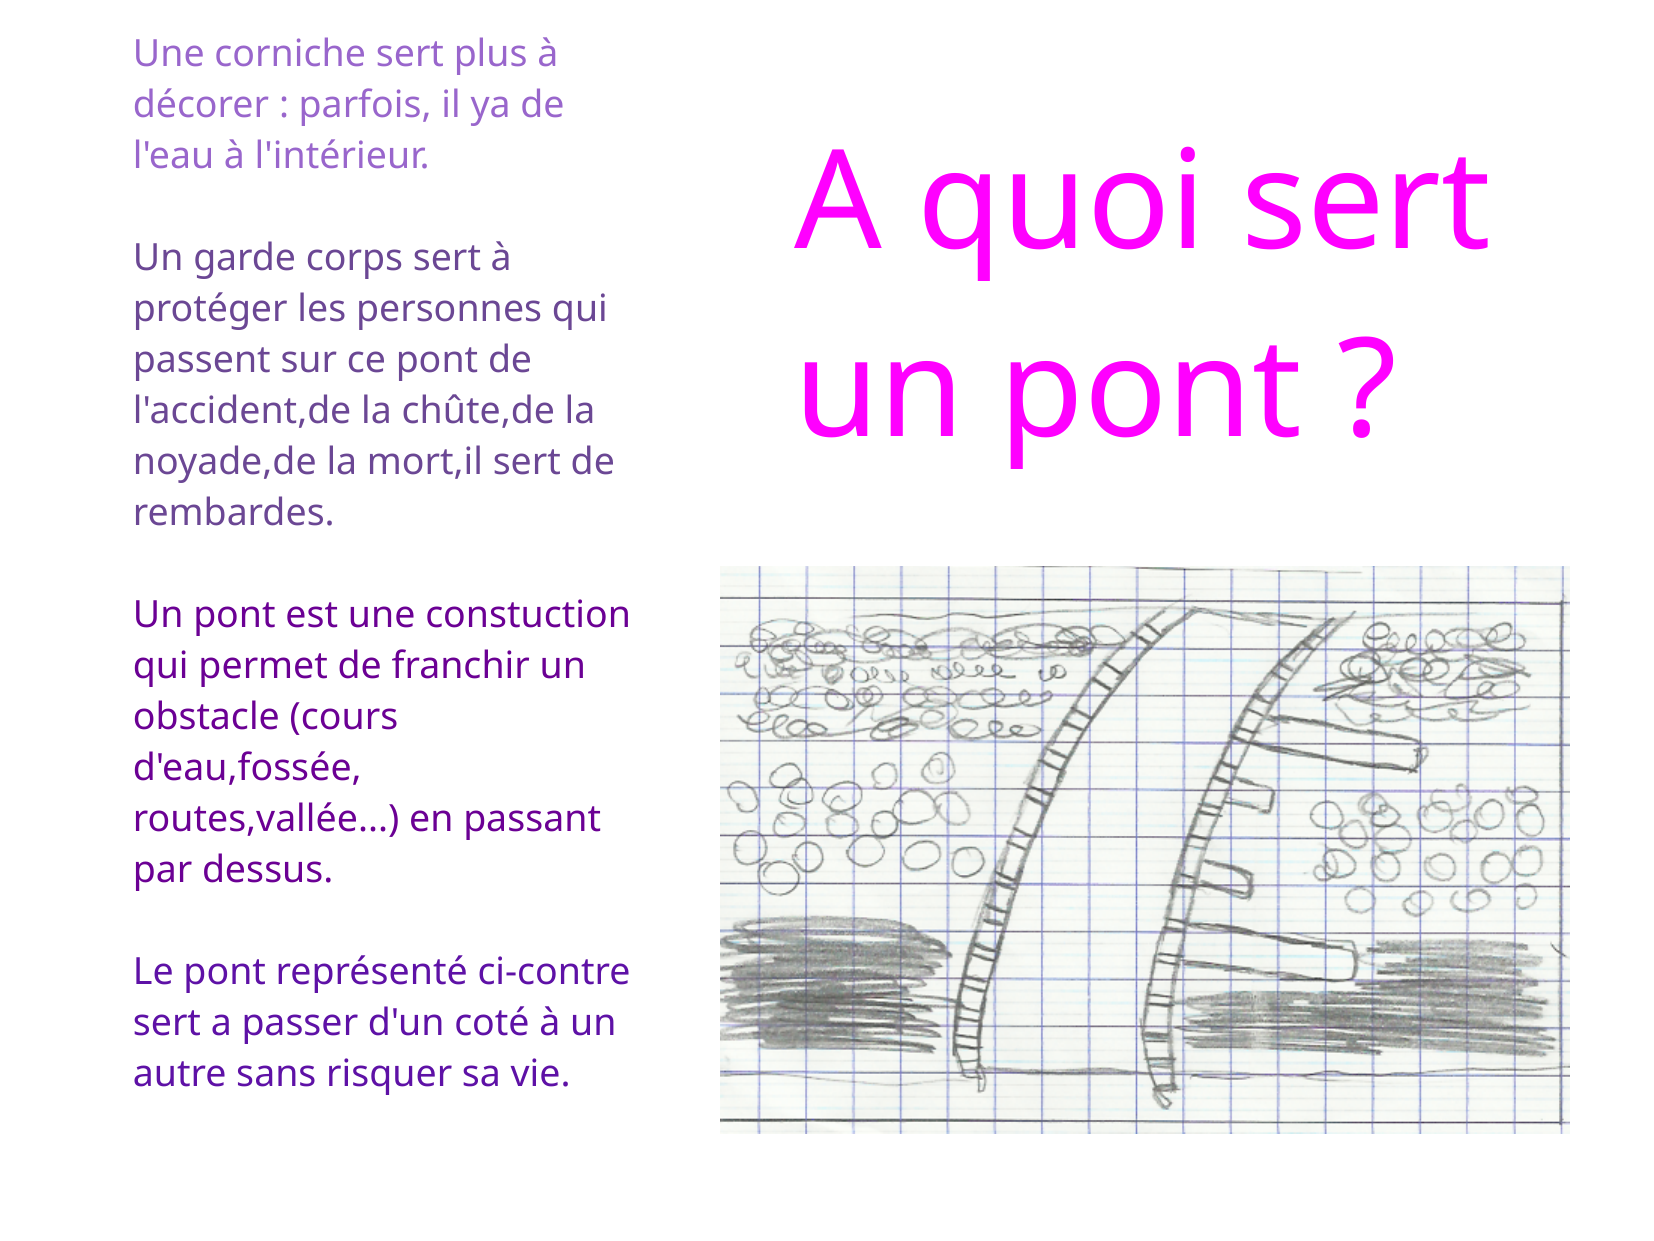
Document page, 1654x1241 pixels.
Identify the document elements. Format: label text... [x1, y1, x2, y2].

text_box A quoi sert un pont ? [779, 94, 1611, 449]
picture [720, 566, 1570, 1134]
text_box Une corniche sert plus à décorer : parfois, il ya de l'eau à l'intérieur. Un garde corps sert à protéger les personnes qui passent sur ce pont de l'accident,de la chûte,de la noyade,de la mort,il sert de rembardes. Un pont est une constuction qui permet de franchir un obstacle (cours d'eau,fossée, routes,vallée...) en passant par dessus. Le pont représenté ci-contre sert a passer d'un coté à un autre sans risquer sa vie. [118, 18, 650, 1146]
